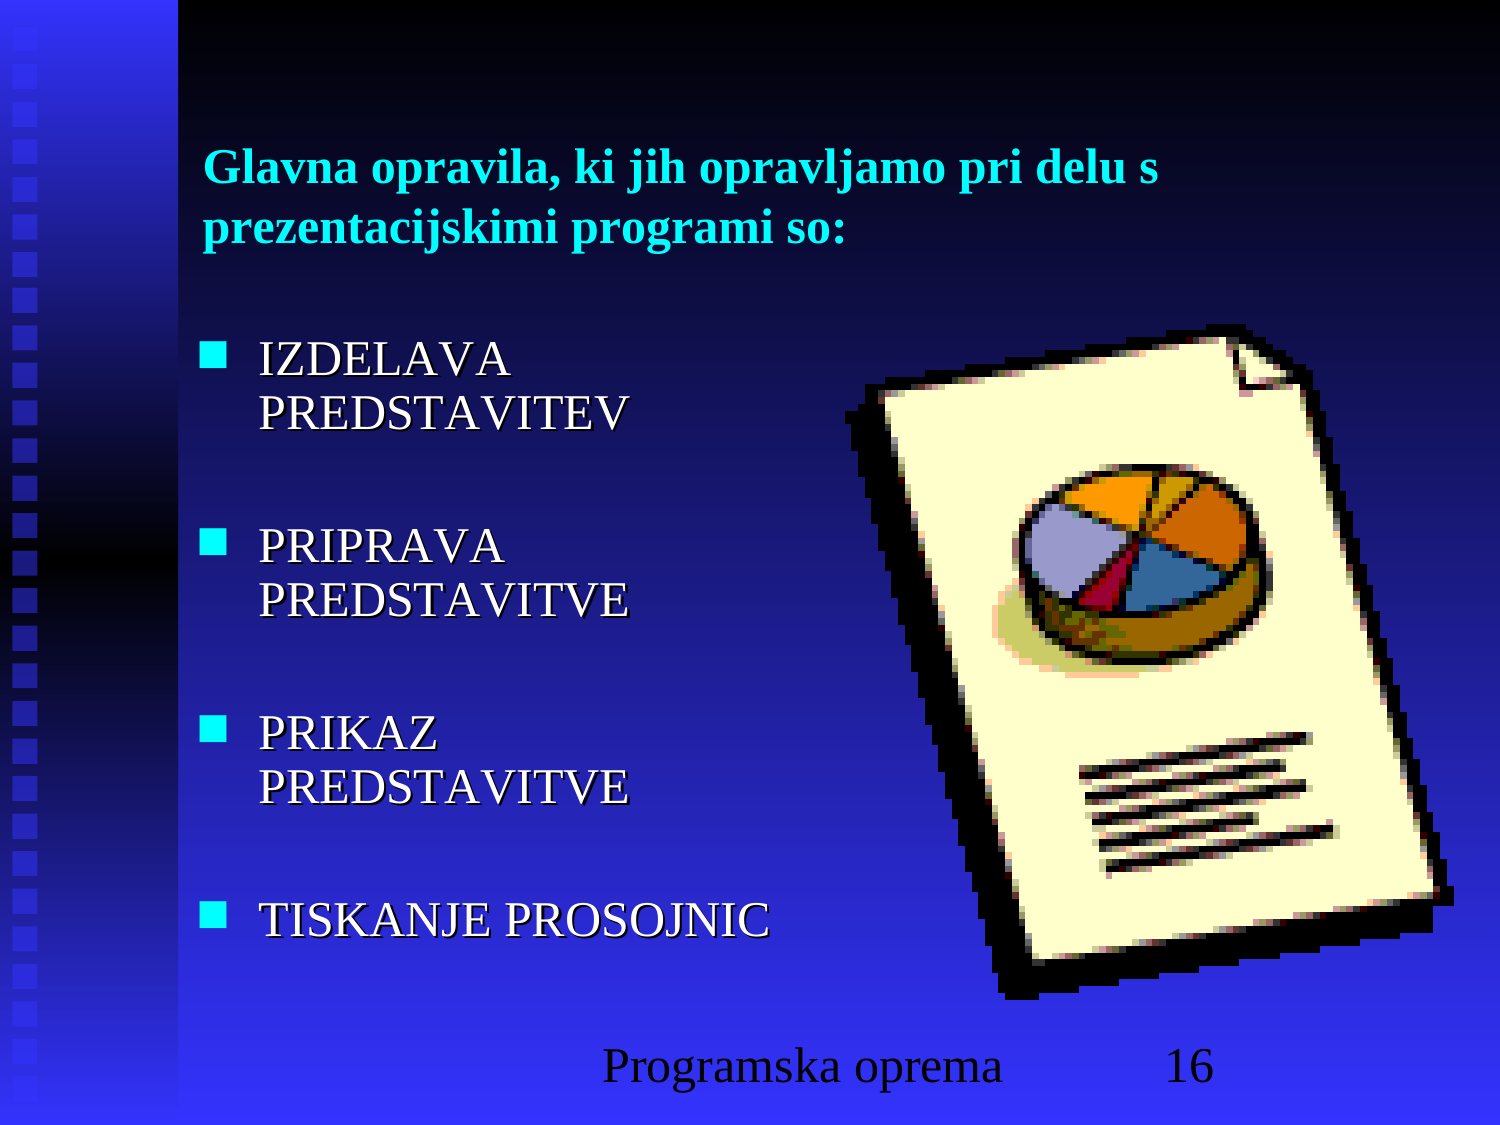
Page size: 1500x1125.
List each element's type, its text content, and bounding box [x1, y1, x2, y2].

title Glavna opravila, ki jih opravljamo pri delu s prezentacijskimi programi so: [187, 99, 1463, 288]
picture [845, 324, 1454, 1000]
list IZDELAVA PREDSTAVITEV PRIPRAVA PREDSTAVITVE PRIKAZ PREDSTAVITVE TISKANJE PROSOJNIC [187, 324, 813, 1001]
